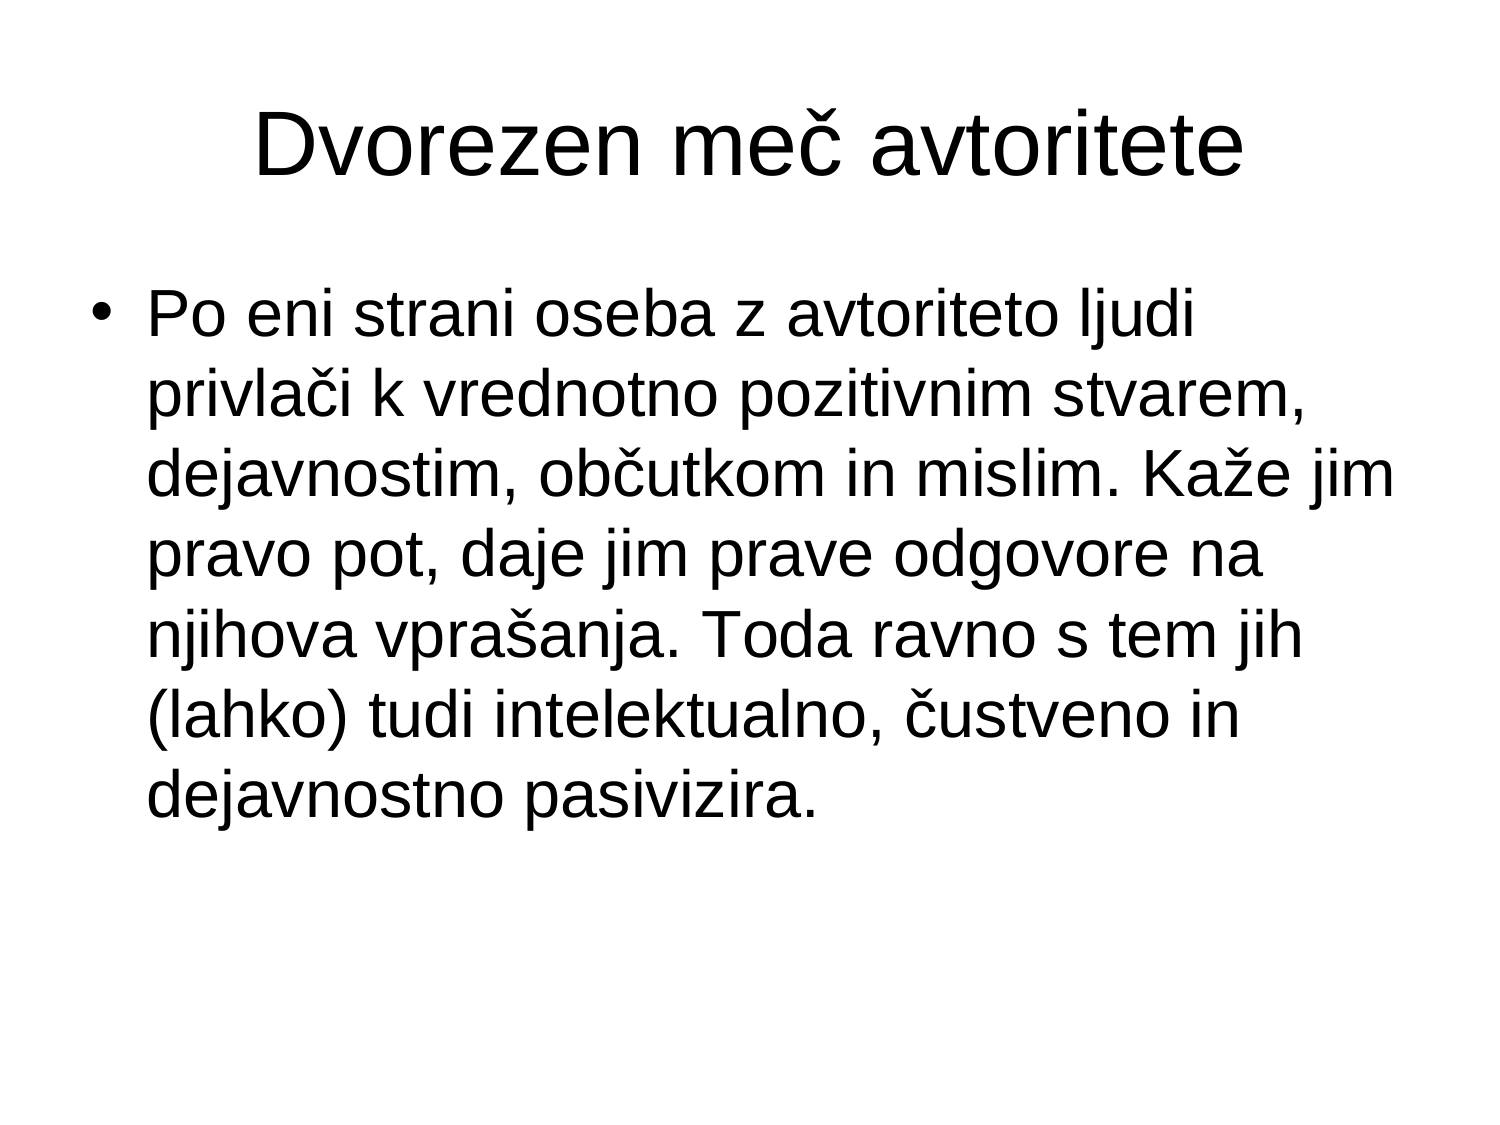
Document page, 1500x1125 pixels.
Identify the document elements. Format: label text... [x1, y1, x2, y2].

title Dvorezen meč avtoritete [75, 45, 1426, 233]
list Po eni strani oseba z avtoriteto ljudi privlači k vrednotno pozitivnim stvarem, dejavnostim, občutkom in mislim. Kaže jim pravo pot, daje jim prave odgovore na njihova vprašanja. Toda ravno s tem jih (lahko) tudi intelektualno, čustveno in dejavnostno pasivizira. [75, 262, 1426, 1006]
